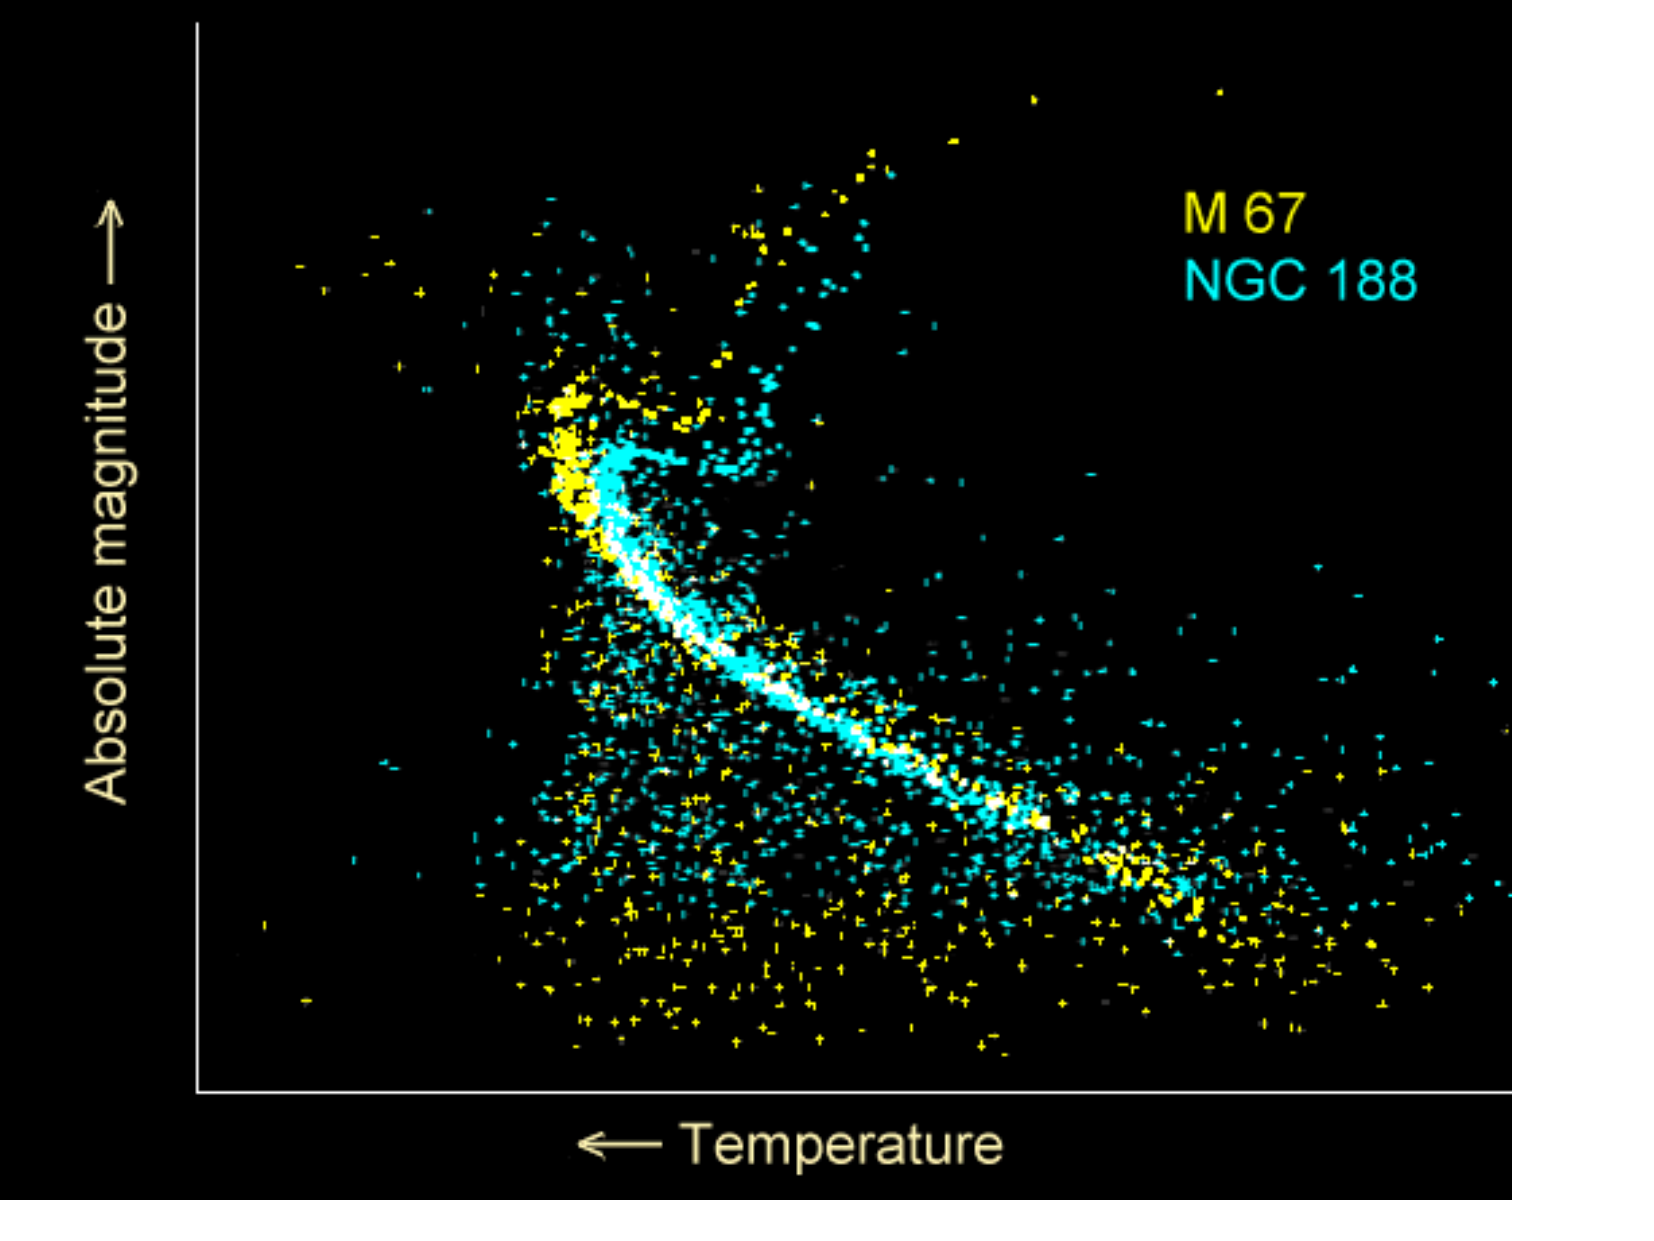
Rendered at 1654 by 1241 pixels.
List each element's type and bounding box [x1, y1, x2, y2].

picture [0, 0, 1512, 1201]
